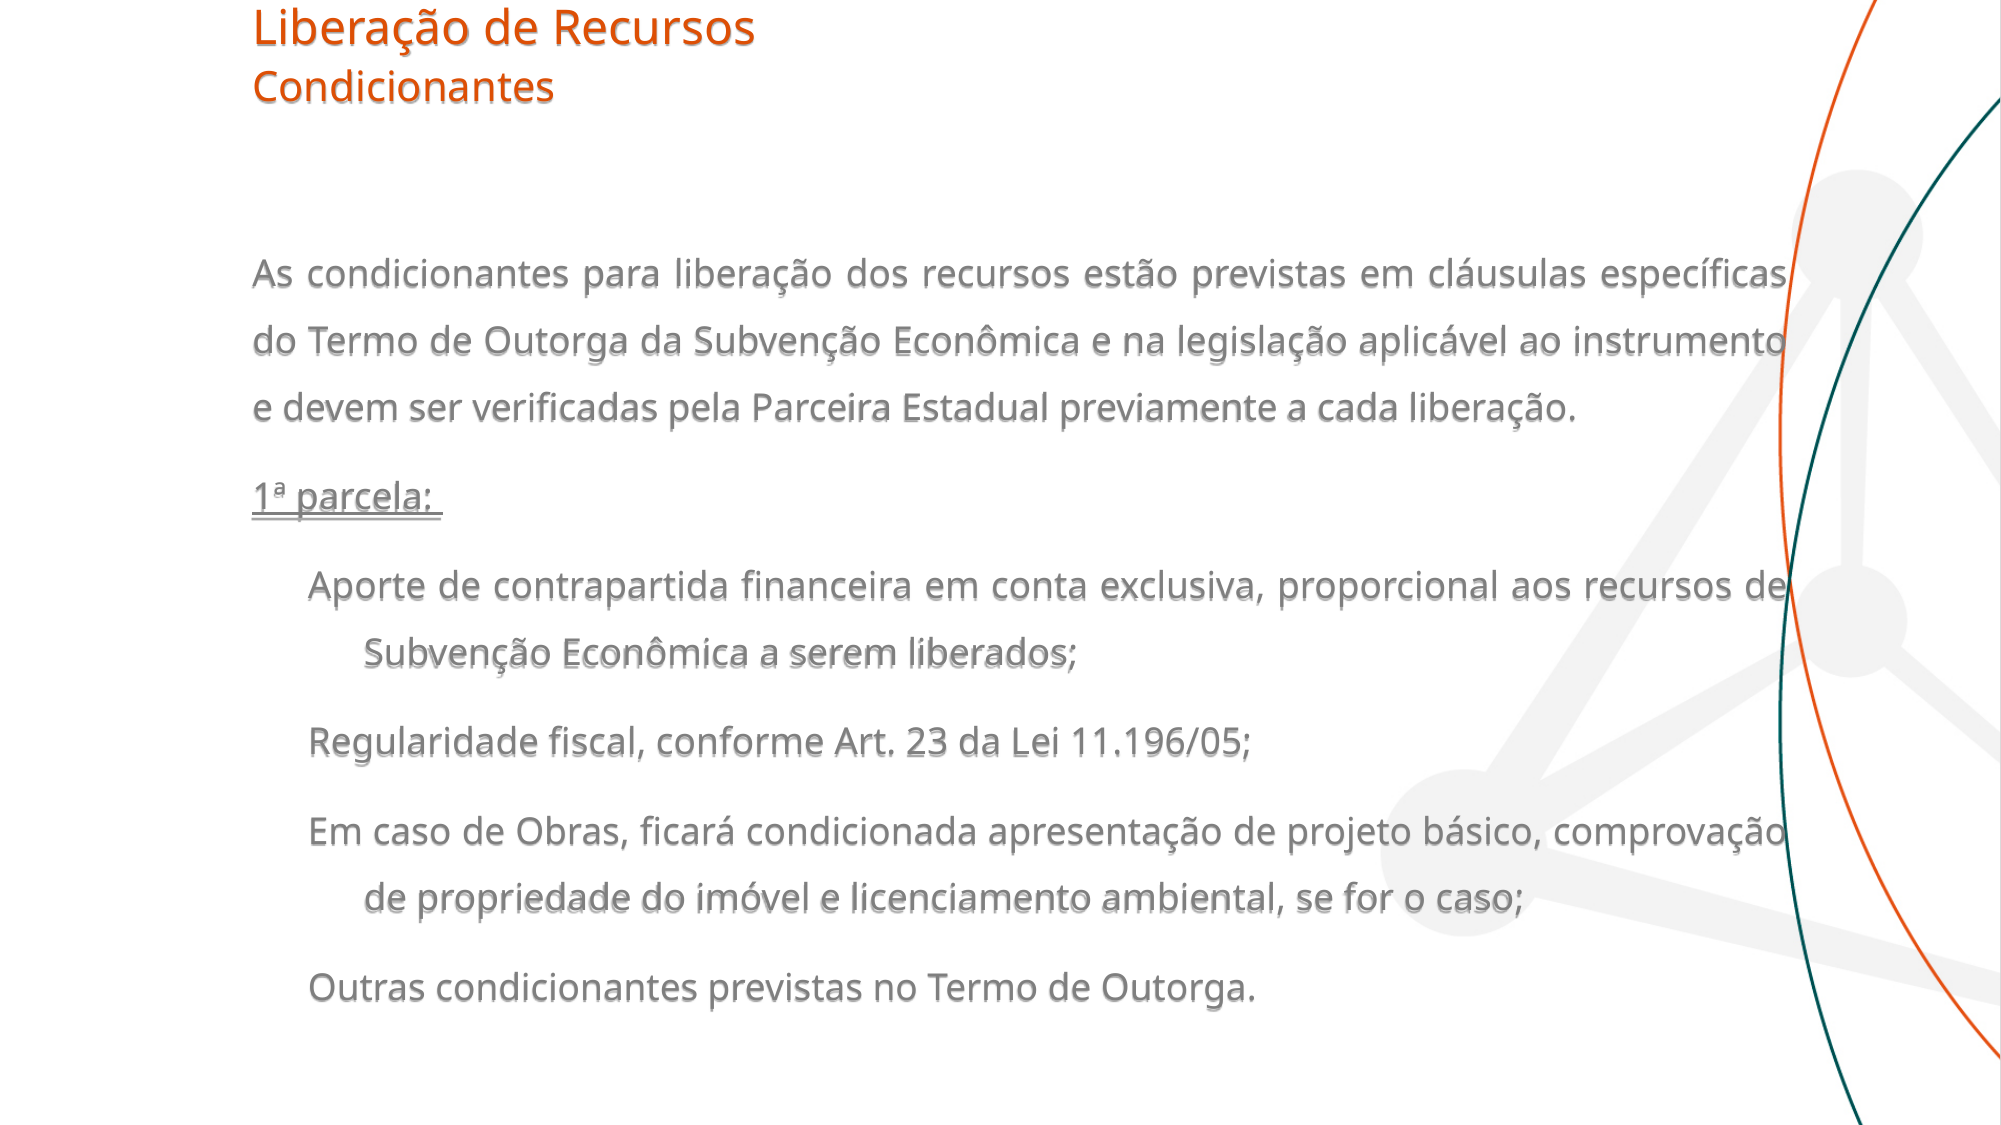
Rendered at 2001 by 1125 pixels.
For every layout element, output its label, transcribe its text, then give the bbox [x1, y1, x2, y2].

text_box Liberação de Recursos Condicionantes [237, 0, 1250, 155]
text_box As condicionantes para liberação dos recursos estão previstas em cláusulas específicas do Termo de Outorga da Subvenção Econômica e na legislação aplicável ao instrumento e devem ser verificadas pela Parceira Estadual previamente a cada liberação. 1ª parcela: Aporte de contrapartida financeira em conta exclusiva, proporcional aos recursos de Subvenção Econômica a serem liberados; Regularidade fiscal, conforme Art. 23 da Lei 11.196/05; Em caso de Obras, ficará condicionada apresentação de projeto básico, comprovação de propriedade do imóvel e licenciamento ambiental, se for o caso; Outras condicionantes previstas no Termo de Outorga. [237, 219, 1804, 1047]
